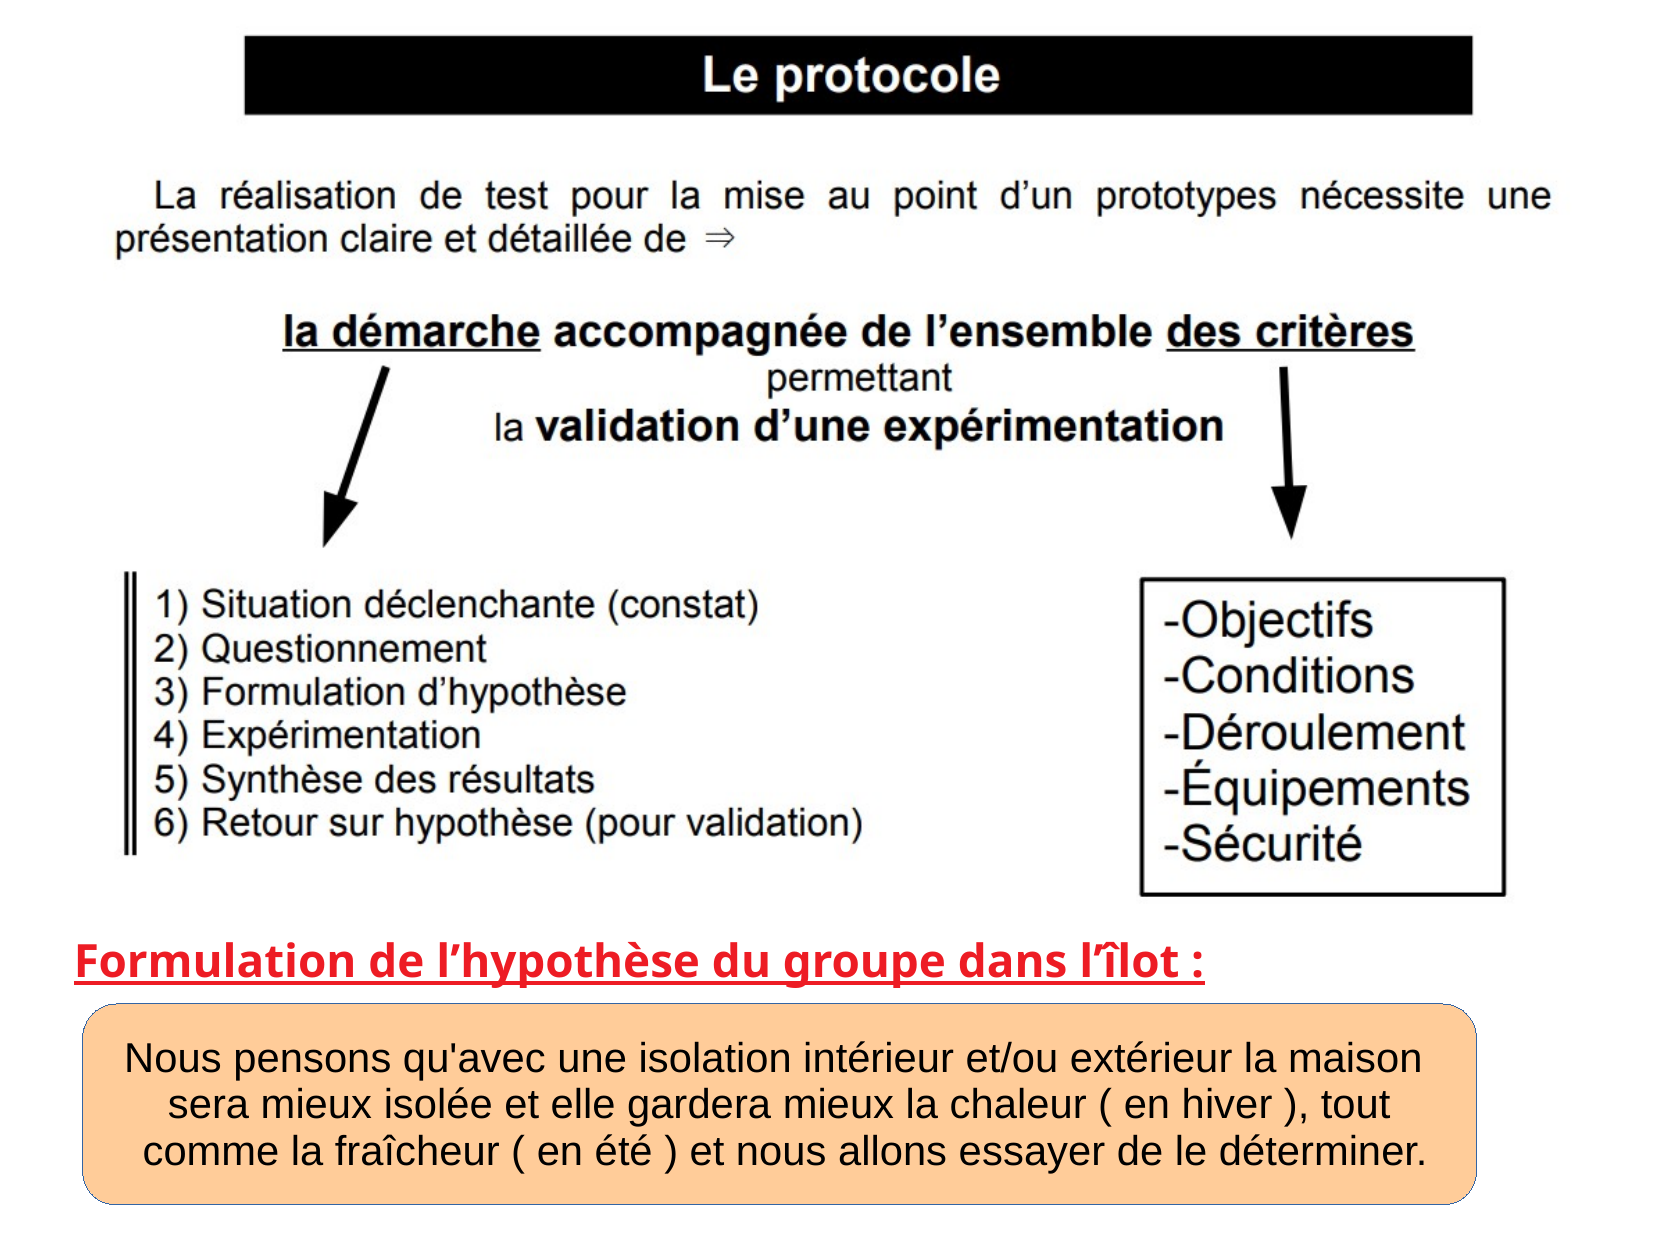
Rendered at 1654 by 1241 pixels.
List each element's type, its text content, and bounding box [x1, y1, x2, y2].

text_box Nous pensons qu'avec une isolation intérieur et/ou extérieur la maison sera mieux isolée et elle gardera mieux la chaleur ( en hiver ), tout comme la fraîcheur ( en été ) et nous allons essayer de le déterminer. [82, 1003, 1477, 1205]
picture [59, 14, 1585, 921]
text_box Formulation de l’hypothèse du groupe dans l’îlot : [59, 921, 1595, 1001]
